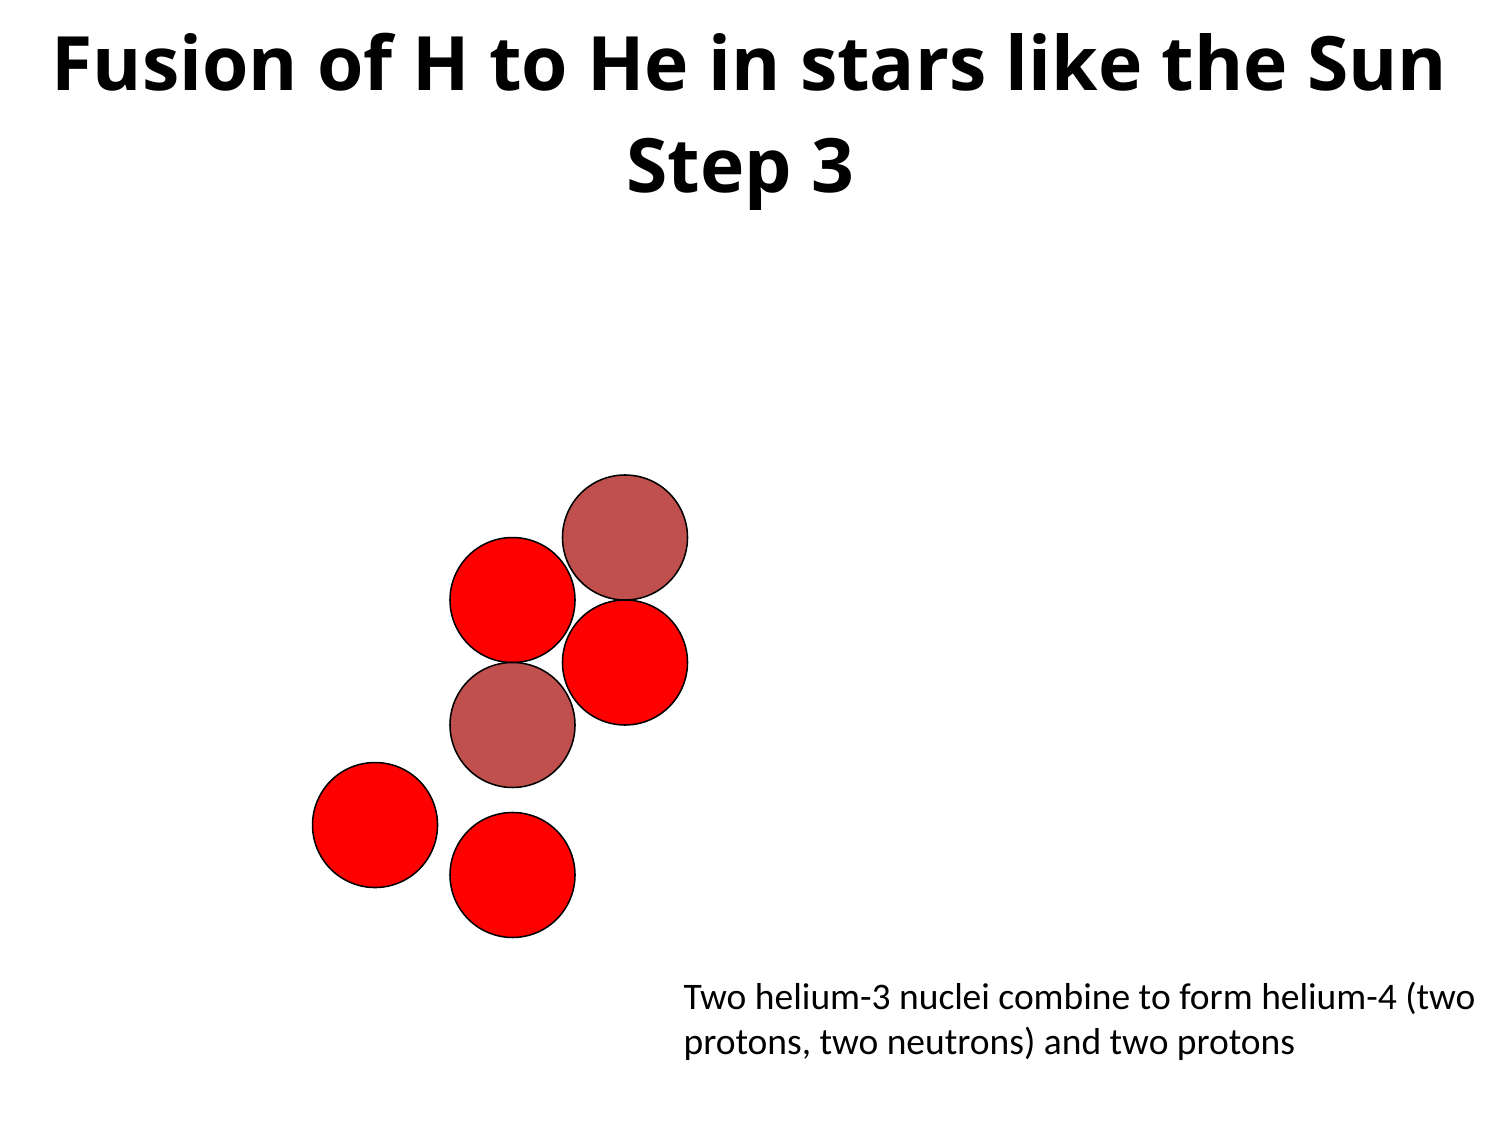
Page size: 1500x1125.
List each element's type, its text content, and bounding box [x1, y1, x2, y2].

text_box [562, 474, 688, 726]
text_box [450, 537, 576, 788]
text_box Two helium-3 nuclei combine to form helium-4 (two protons, two neutrons) and two protons [668, 964, 1500, 1070]
text_box [312, 762, 438, 888]
text_box [450, 812, 576, 938]
title Fusion of H to He in stars like the Sun Step 3 [30, 25, 1471, 200]
